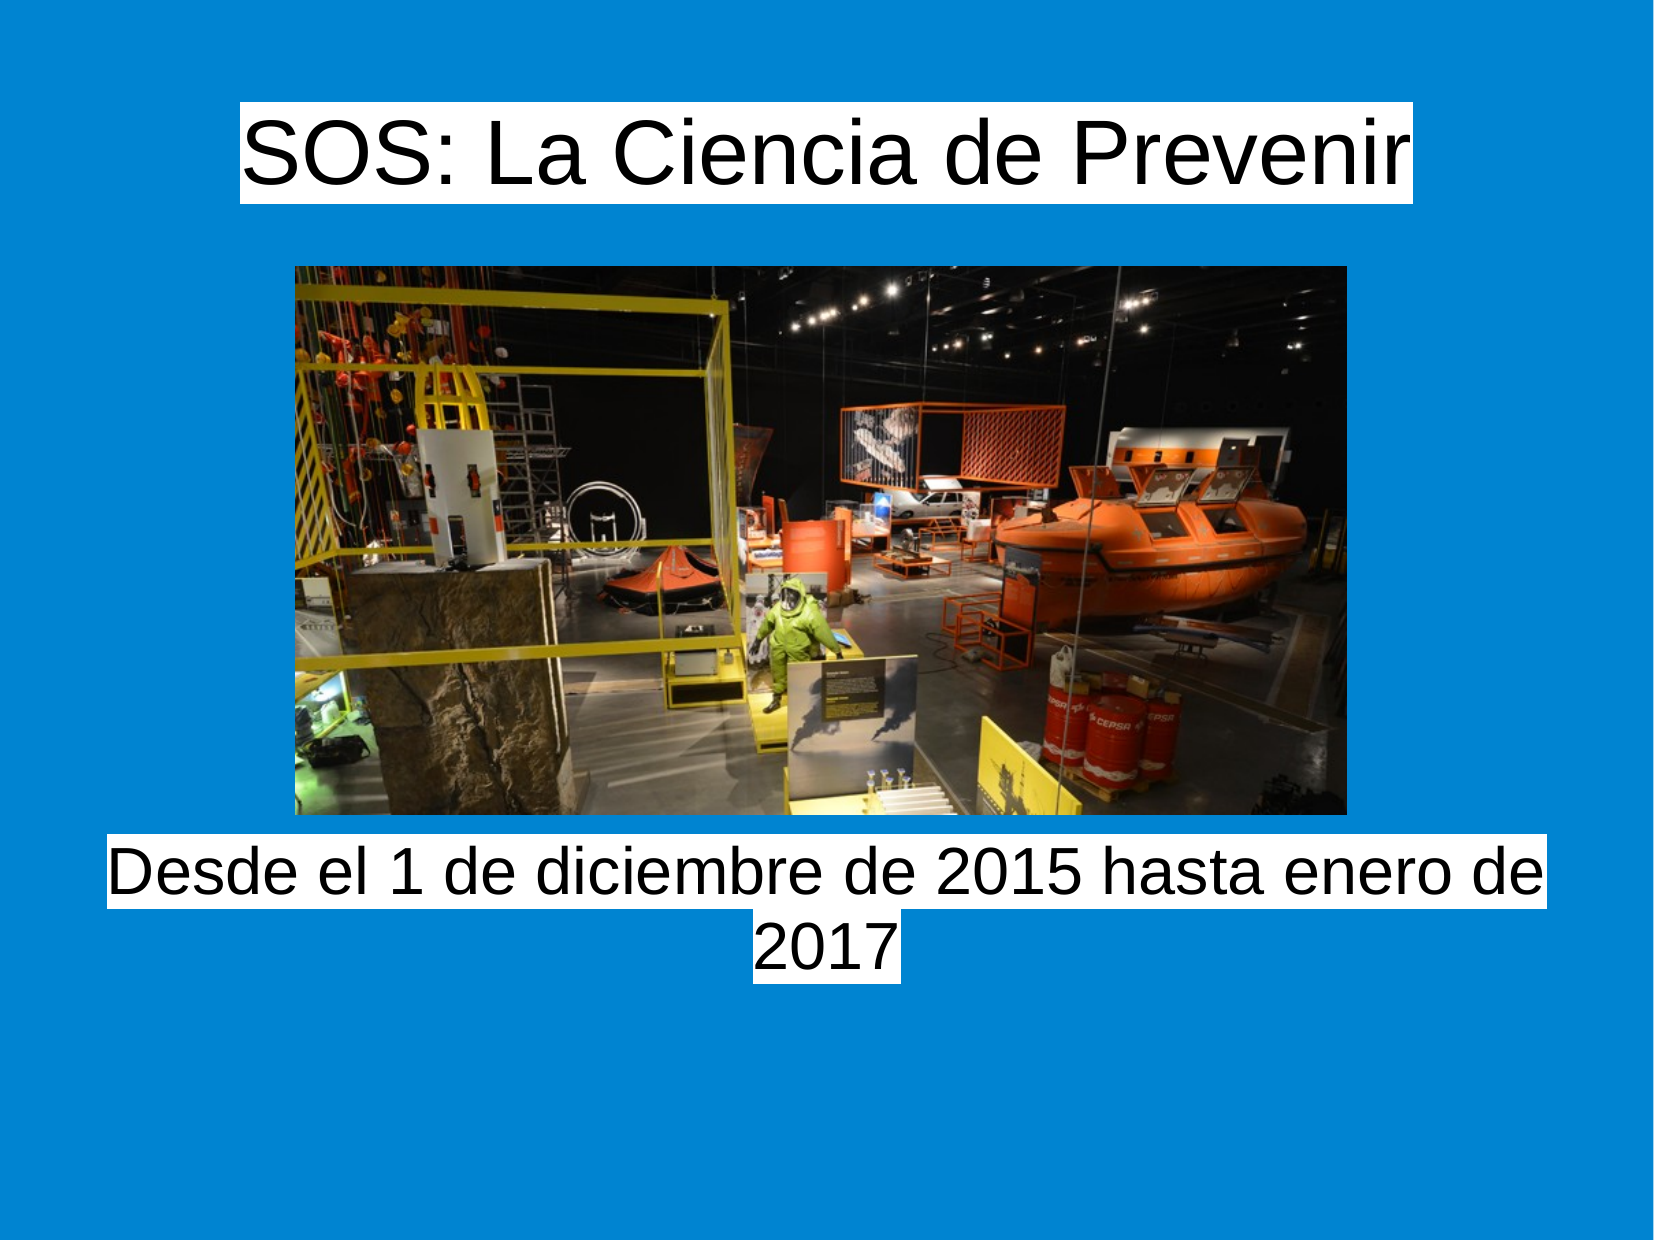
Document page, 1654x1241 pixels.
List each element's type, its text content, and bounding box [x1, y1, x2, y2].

picture [295, 266, 1347, 815]
subtitle Desde el 1 de diciembre de 2015 hasta enero de 2017 [82, 236, 1571, 984]
title SOS: La Ciencia de Prevenir [82, 49, 1571, 236]
